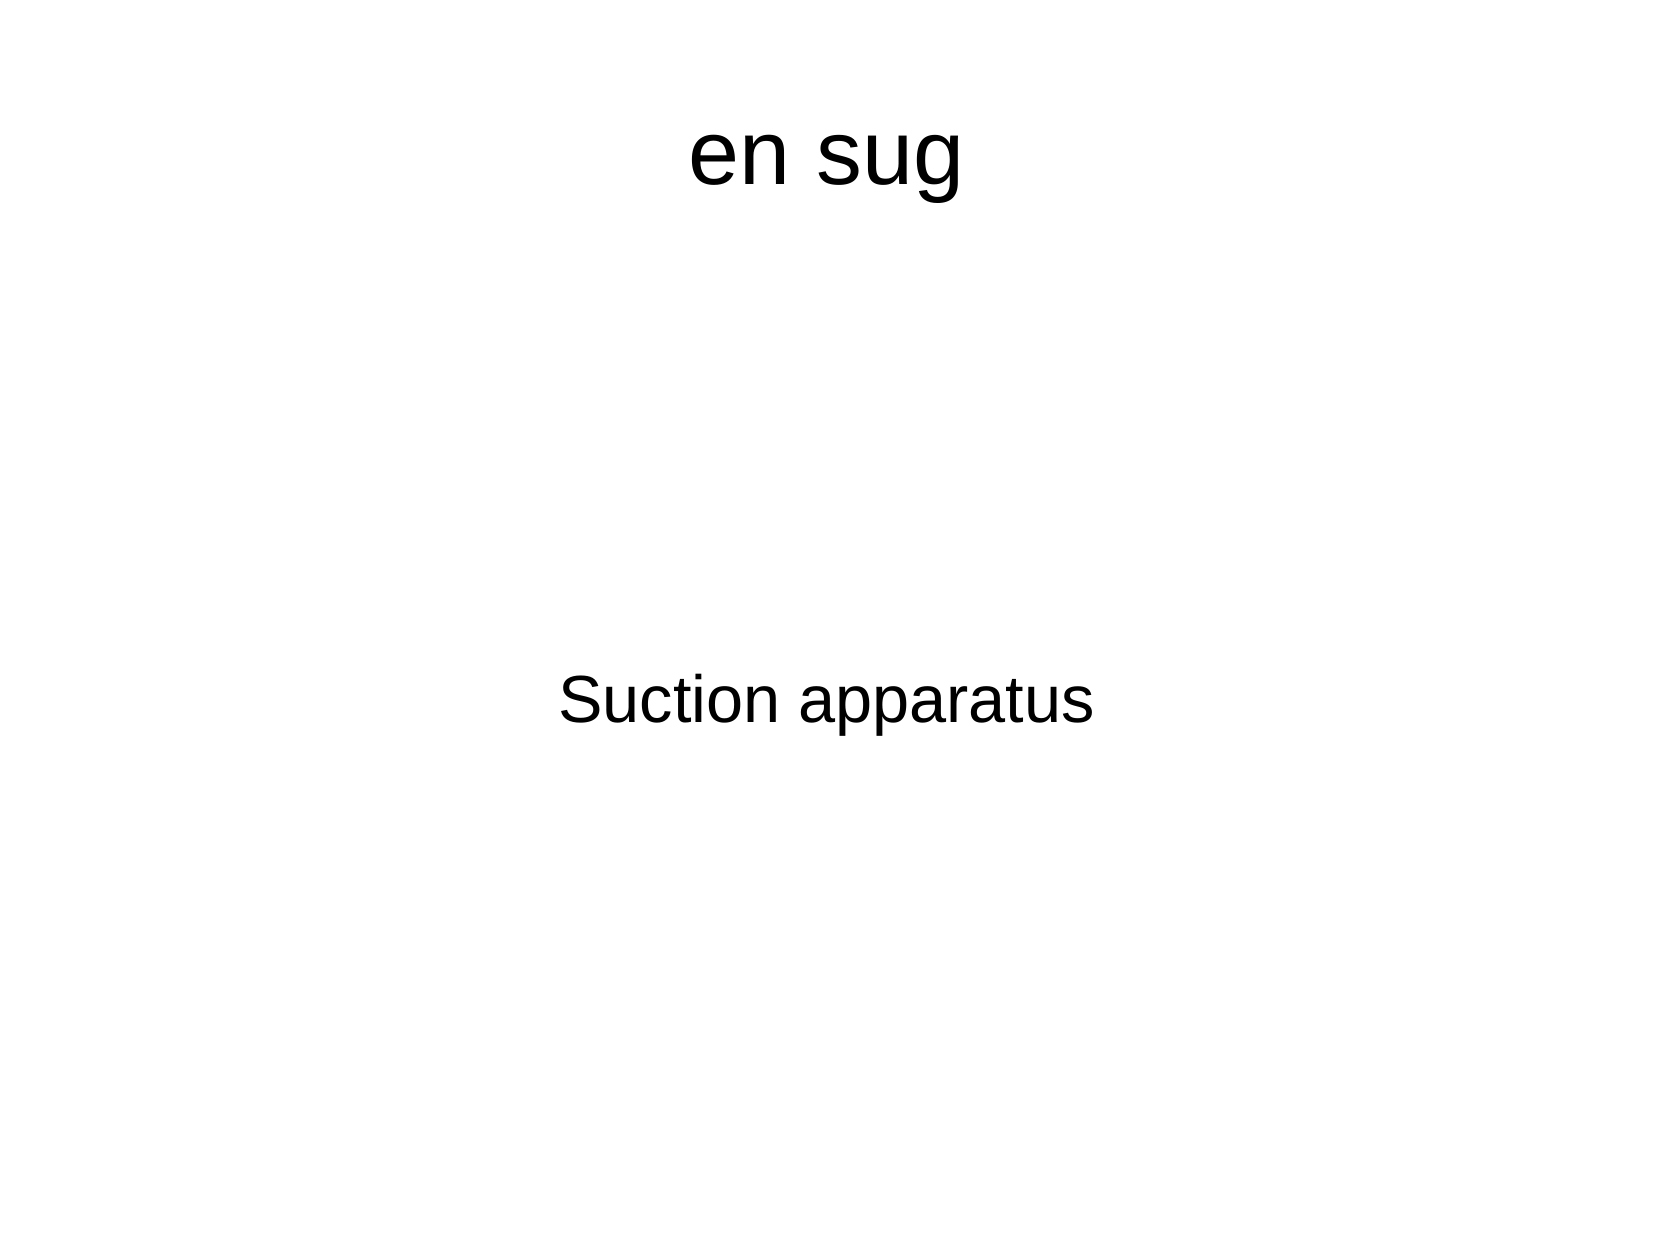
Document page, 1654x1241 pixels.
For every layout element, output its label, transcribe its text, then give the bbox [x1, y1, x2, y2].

title en sug [82, 56, 1571, 250]
subtitle Suction apparatus [82, 297, 1571, 1102]
